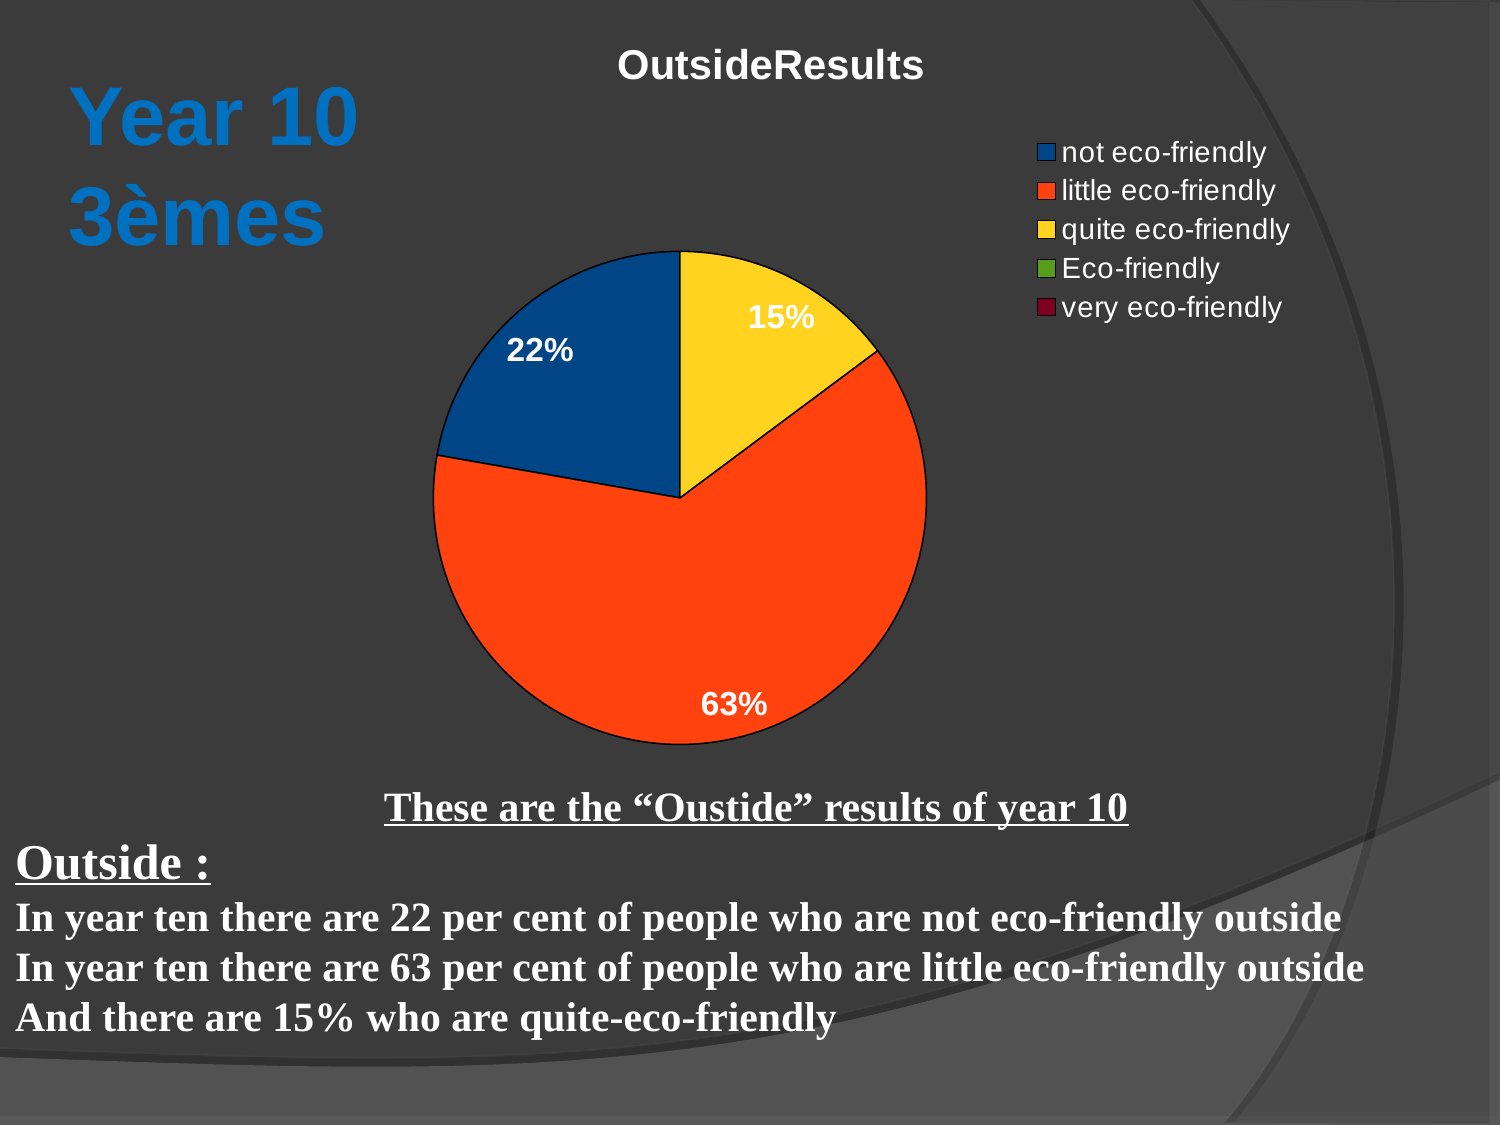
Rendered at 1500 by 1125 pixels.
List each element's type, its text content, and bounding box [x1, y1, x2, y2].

text_box Year 10 3èmes [53, 55, 171, 270]
text_box These are the “Oustide” results of year 10 Outside : In year ten there are 22 per cent of people who are not eco-friendly outside In year ten there are 63 per cent of people who are little eco-friendly outside And there are 15% who are quite-eco-friendly [0, 772, 1447, 1047]
chart [171, 0, 1400, 772]
